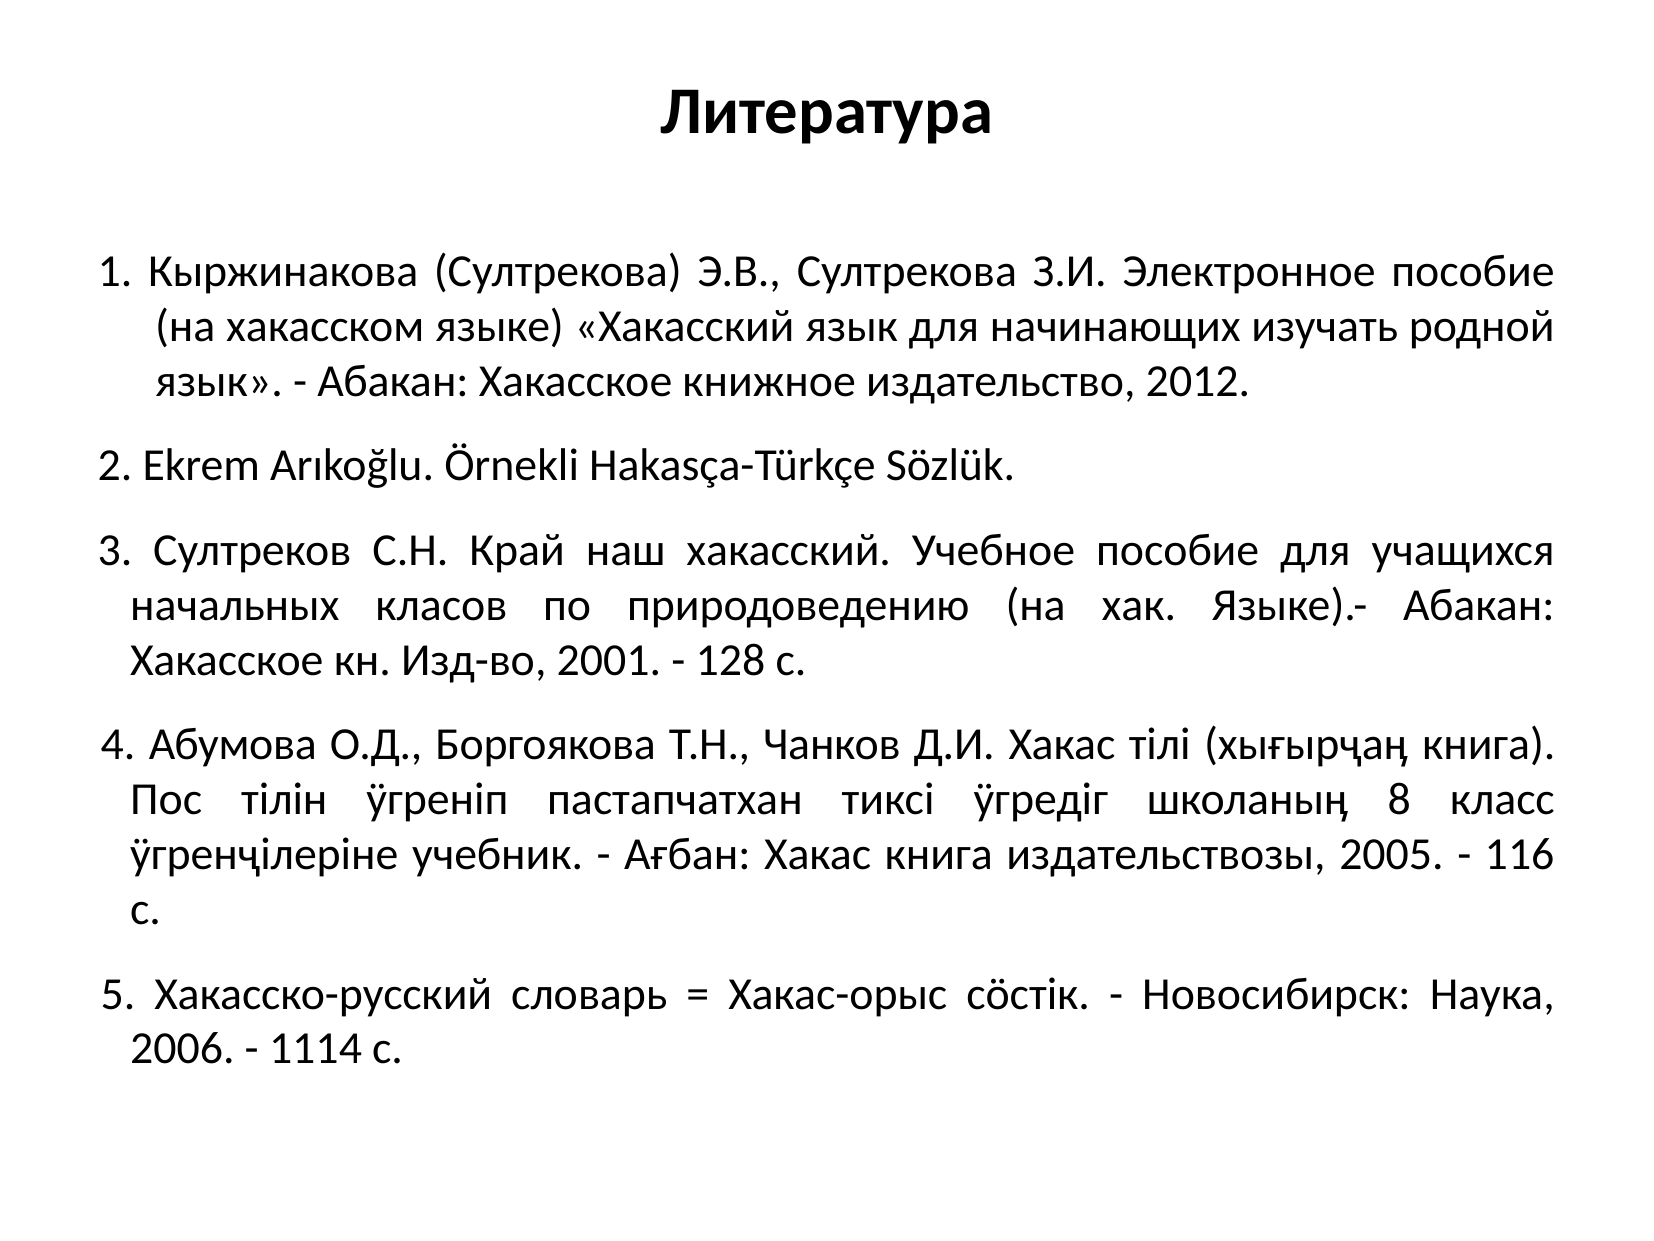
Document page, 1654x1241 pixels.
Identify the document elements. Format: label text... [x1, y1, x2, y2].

list Литература 1. Кыржинакова (Султрекова) Э.В., Султрекова З.И. Электронное пособие (на хакасском языке) «Хакасский язык для начинающих изучать родной язык». - Абакан: Хакасское книжное издательство, 2012. 2. Ekrem Arıkoğlu. Örnekli Hakasça-Türkçe Sözlük. 3. Султреков С.Н. Край наш хакасский. Учебное пособие для учащихся начальных класов по природоведению (на хак. Языке).- Абакан: Хакасское кн. Изд-во, 2001. - 128 с. 4. Абумова О.Д., Боргоякова Т.Н., Чанков Д.И. Хакас тiлi (хығырҷаӊ книга). Пос тiлiн ӱгренiп пастапчатхан тиксi ӱгредiг школаныӊ 8 класс ӱгренҷiлерiне учебник. - Ағбан: Хакас книга издательствозы, 2005. - 116 с. 5. Хакасско-русский словарь = Хакас-орыс сӧстiк. - Новосибирск: Наука, 2006. - 1114 с. [82, 59, 1571, 1158]
